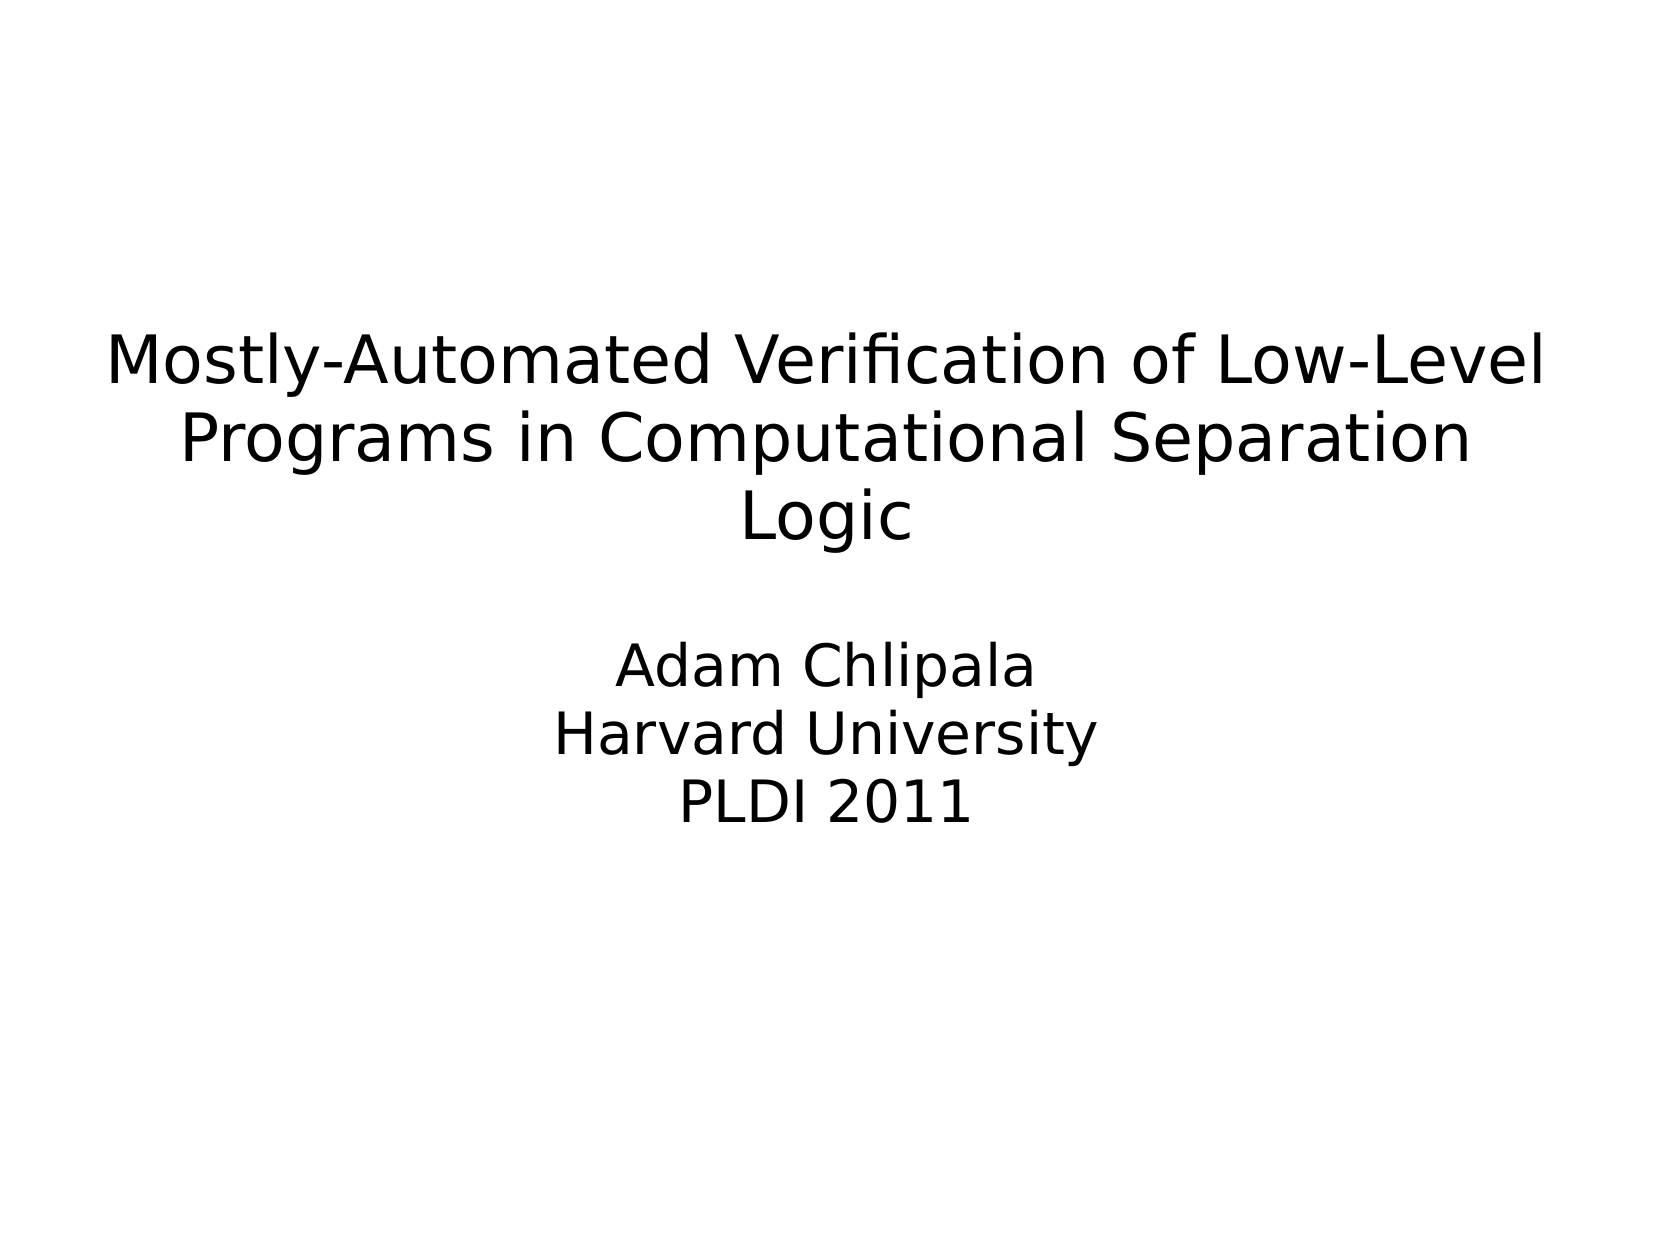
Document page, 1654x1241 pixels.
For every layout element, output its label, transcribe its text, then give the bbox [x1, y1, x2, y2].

subtitle Mostly-Automated Verification of Low-Level Programs in Computational Separation Logic Adam Chlipala Harvard University PLDI 2011 [82, 49, 1571, 1109]
